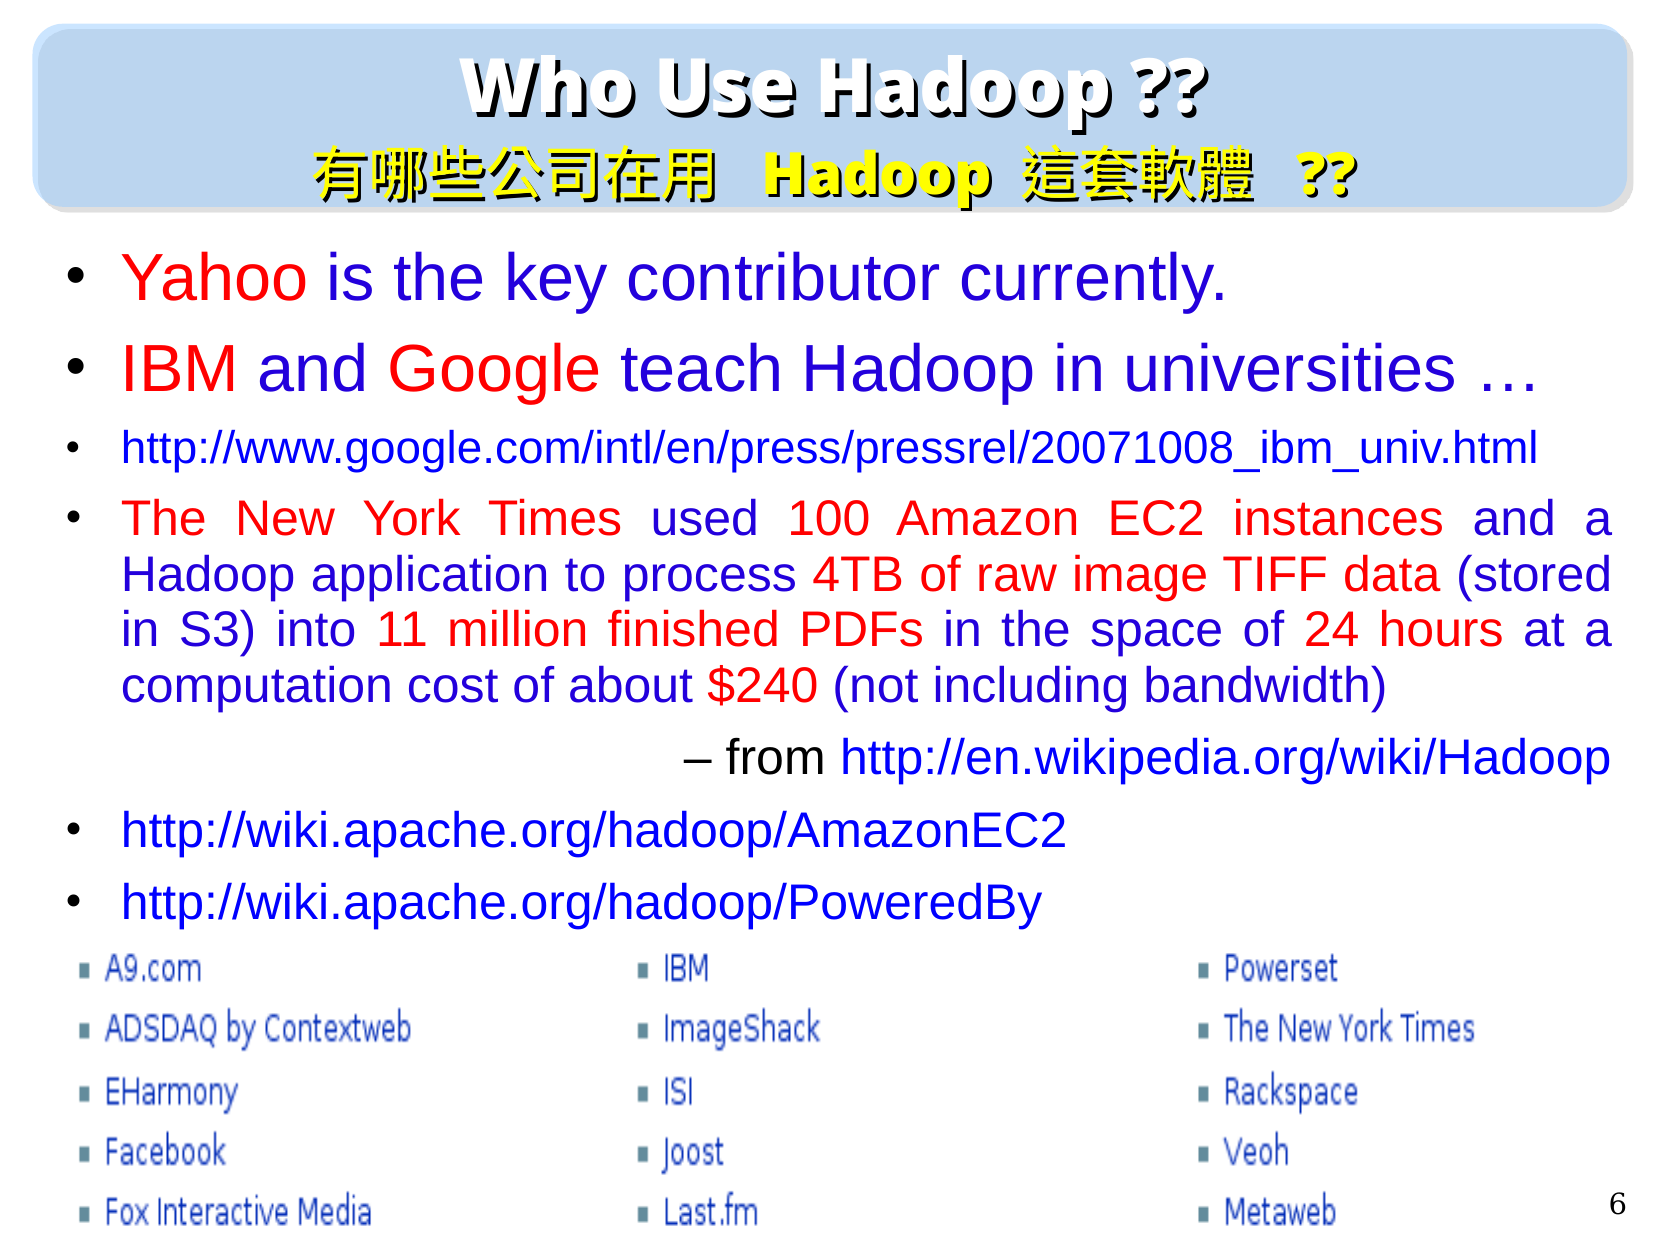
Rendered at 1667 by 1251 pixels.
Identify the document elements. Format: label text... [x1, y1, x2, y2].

list Yahoo is the key contributor currently. IBM and Google teach Hadoop in universities … http://www.google.com/intl/en/press/pressrel/20071008_ibm_univ.html The New York Times used 100 Amazon EC2 instances and a Hadoop application to process 4TB of raw image TIFF data (stored in S3) into 11 million finished PDFs in the space of 24 hours at a computation cost of about $240 (not including bandwidth) – from http://en.wikipedia.org/wiki/Hadoop http://wiki.apache.org/hadoop/AmazonEC2 http://wiki.apache.org/hadoop/PoweredBy [64, 236, 1612, 933]
text_box [32, 23, 1628, 207]
picture [66, 940, 1607, 1244]
title Who Use Hadoop ?? 有哪些公司在用 Hadoop 這套軟體 ?? [124, 24, 1542, 210]
